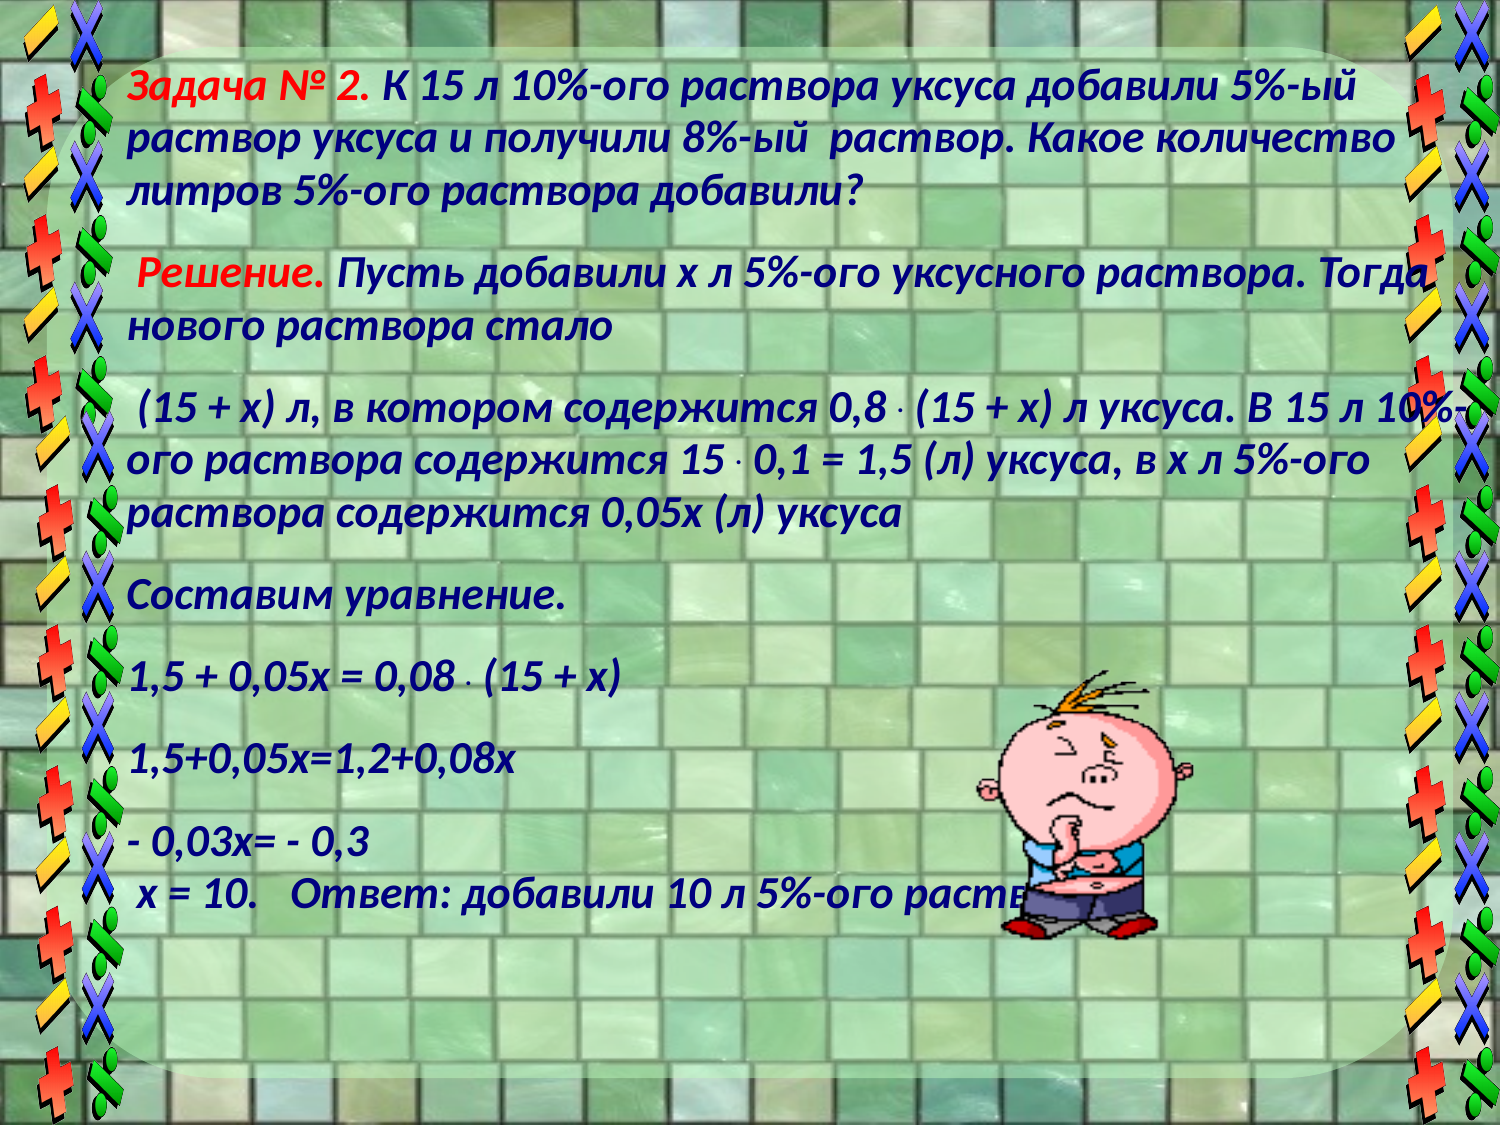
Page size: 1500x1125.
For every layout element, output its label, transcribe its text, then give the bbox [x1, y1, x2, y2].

picture [0, 0, 1500, 1125]
list Задача № 2. К 15 л 10%-ого раствора уксуса добавили 5%-ый раствор уксуса и получили 8%-ый раствор. Какое количество литров 5%-ого раствора добавили? Решение. Пусть добавили х л 5%-ого уксусного раствора. Тогда нового раствора стало (15 + х) л, в котором содержится 0,8 . (15 + х) л уксуса. В 15 л 10%-ого раствора содержится 15 . 0,1 = 1,5 (л) уксуса, в х л 5%-ого раствора содержится 0,05х (л) уксуса Составим уравнение. 1,5 + 0,05х = 0,08 . (15 + х) 1,5+0,05х=1,2+0,08х - 0,03х= - 0,3 х = 10. Ответ: добавили 10 л 5%-ого раствора. [126, 59, 1477, 1061]
